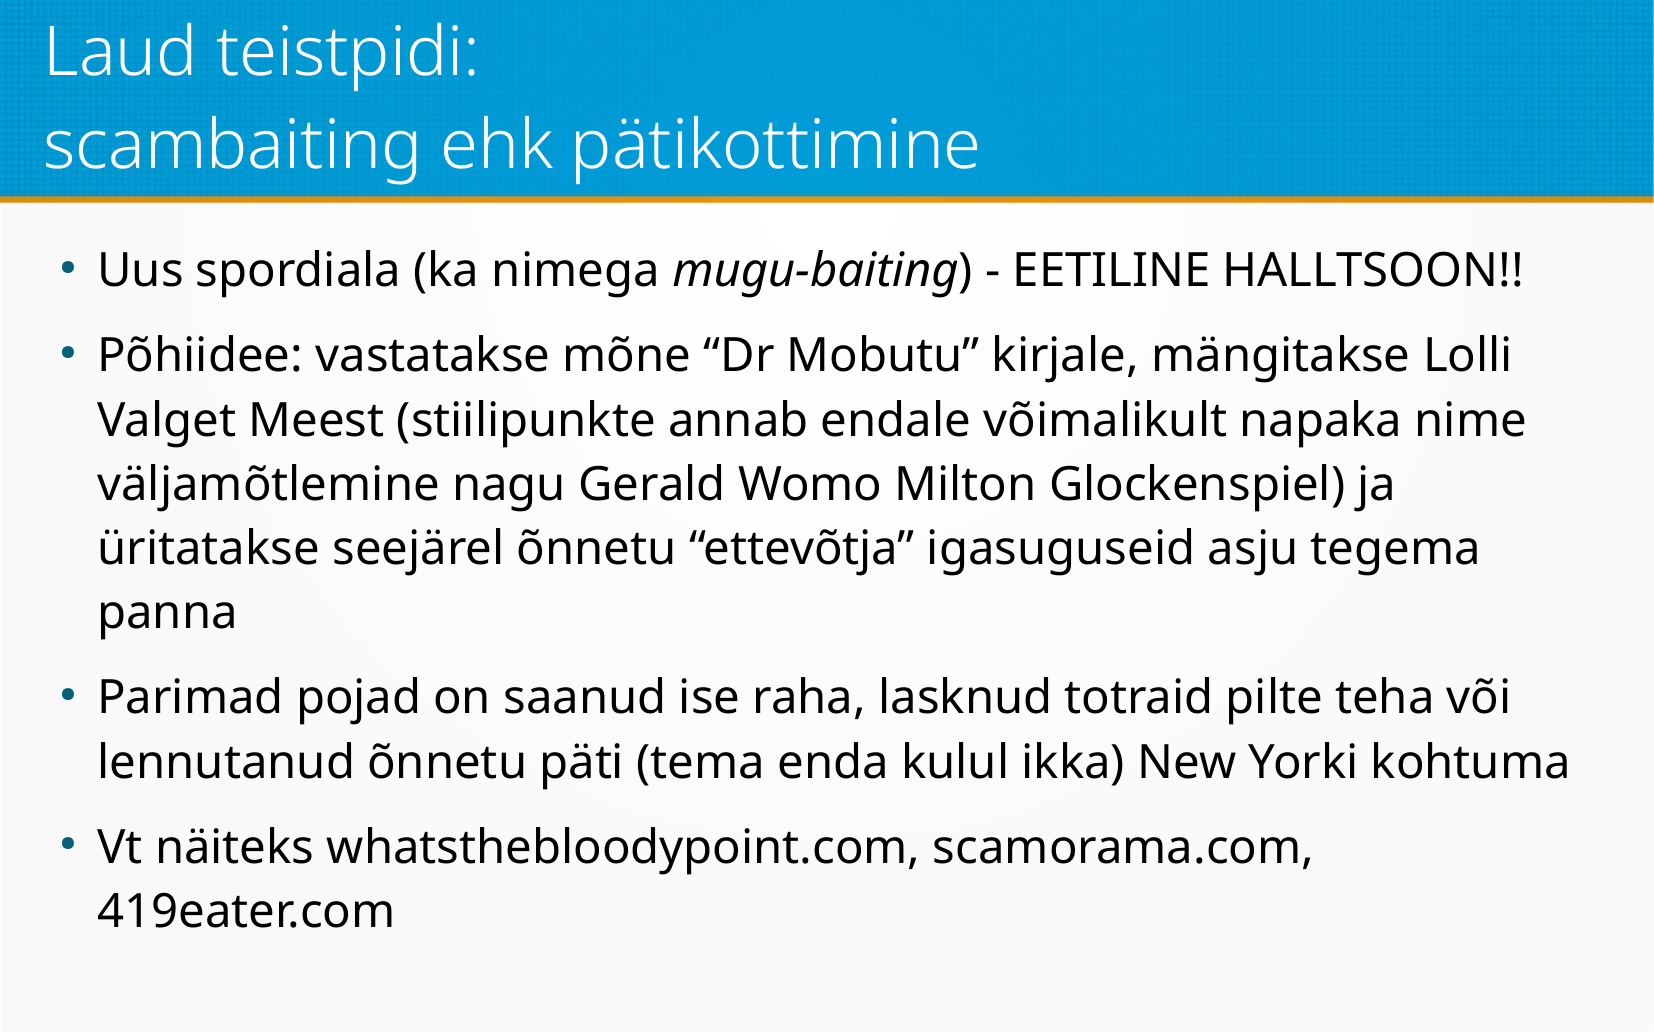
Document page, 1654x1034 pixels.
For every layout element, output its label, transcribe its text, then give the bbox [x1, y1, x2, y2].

list Uus spordiala (ka nimega mugu-baiting) - EETILINE HALLTSOON!! Põhiidee: vastatakse mõne “Dr Mobutu” kirjale, mängitakse Lolli Valget Meest (stiilipunkte annab endale võimalikult napaka nime väljamõtlemine nagu Gerald Womo Milton Glockenspiel) ja üritatakse seejärel õnnetu “ettevõtja” igasuguseid asju tegema panna Parimad pojad on saanud ise raha, lasknud totraid pilte teha või lennutanud õnnetu päti (tema enda kulul ikka) New Yorki kohtuma Vt näiteks whatsthebloodypoint.com, scamorama.com, 419eater.com [47, 236, 1607, 1002]
picture [0, 195, 1654, 1034]
title Laud teistpidi: scambaiting ehk pätikottimine [43, 0, 1619, 189]
